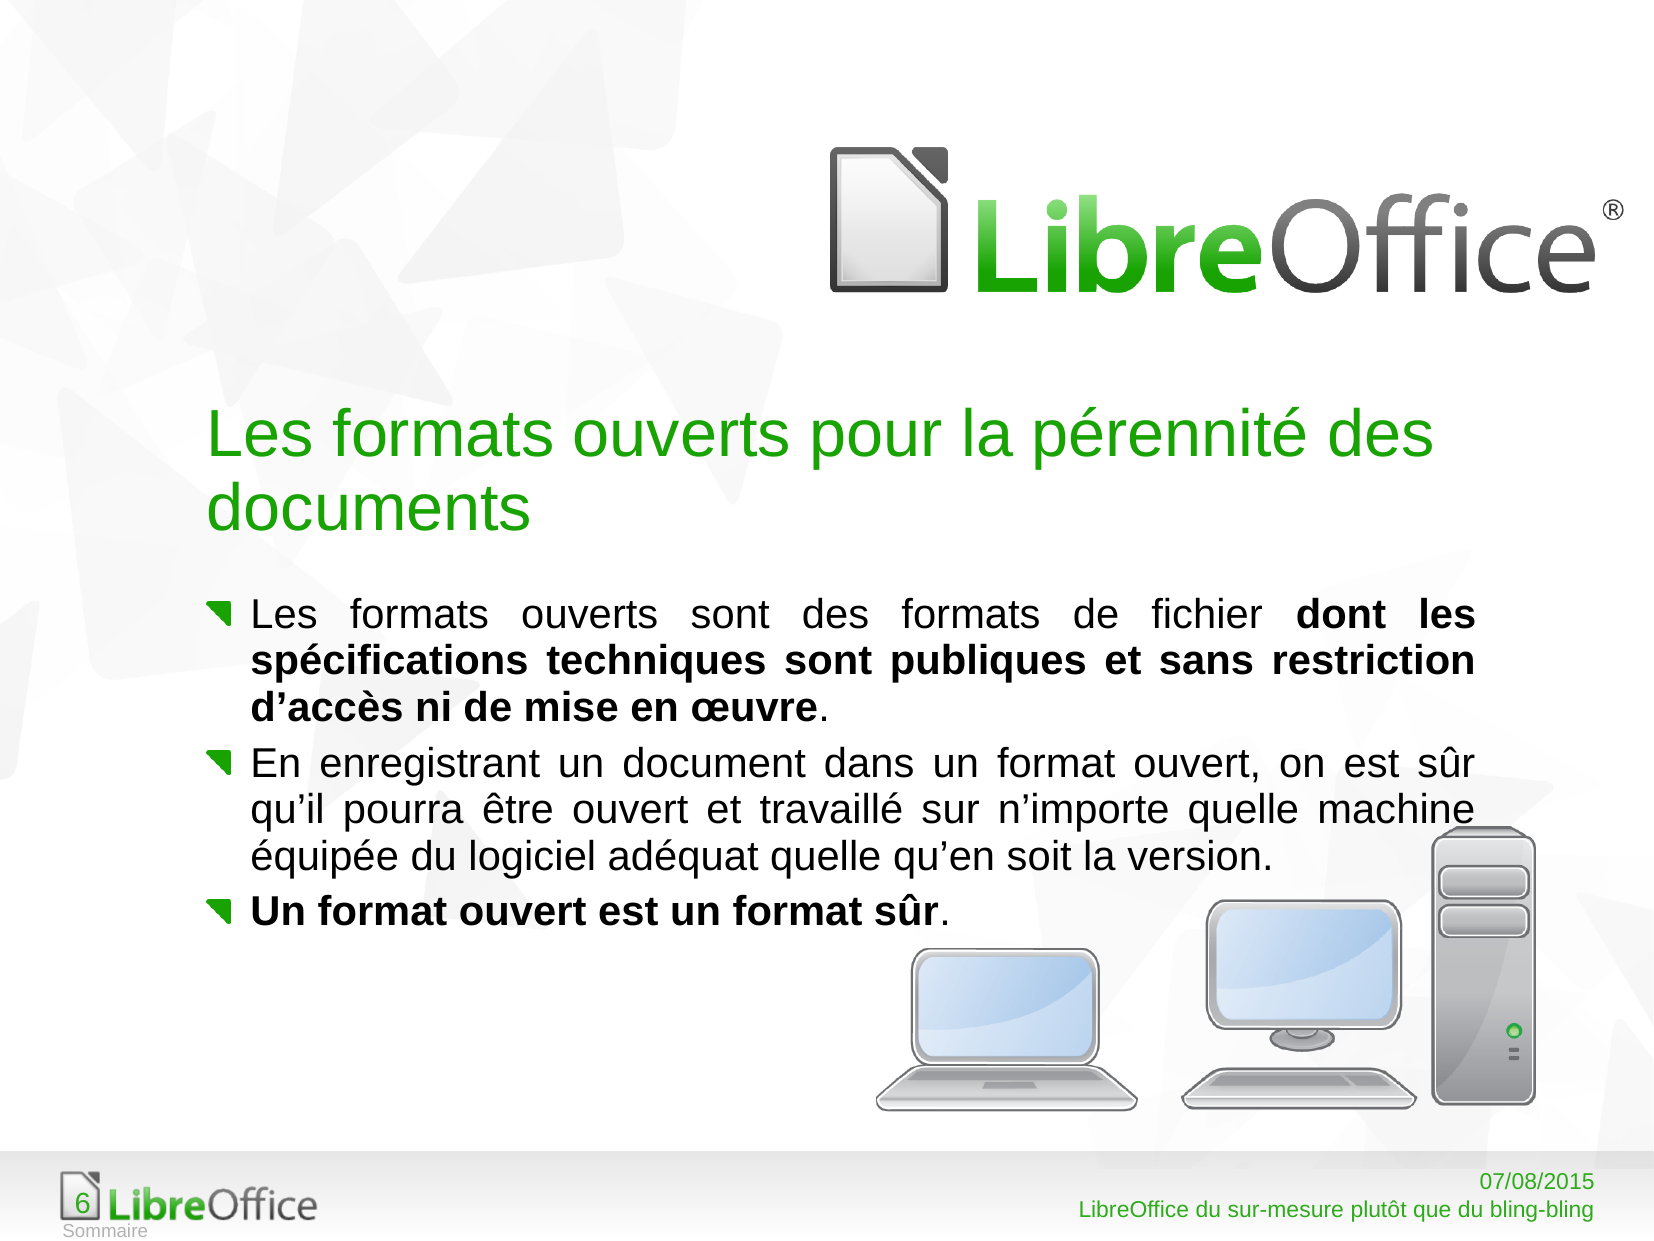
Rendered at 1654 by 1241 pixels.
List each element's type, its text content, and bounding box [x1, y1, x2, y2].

picture [41, 1152, 206, 1240]
title Les formats ouverts pour la pérennité des documents [206, 395, 1477, 573]
picture [0, 0, 1654, 930]
picture [864, 936, 1149, 1123]
list Les formats ouverts sont des formats de fichier dont les spécifications techniques sont publiques et sans restriction d’accès ni de mise en œuvre. En enregistrant un document dans un format ouvert, on est sûr qu’il pourra être ouvert et travaillé sur n’importe quelle machine équipée du logiciel adéquat quelle qu’en soit la version. Un format ouvert est un format sûr. [206, 590, 1477, 1241]
picture [915, 548, 1654, 1169]
